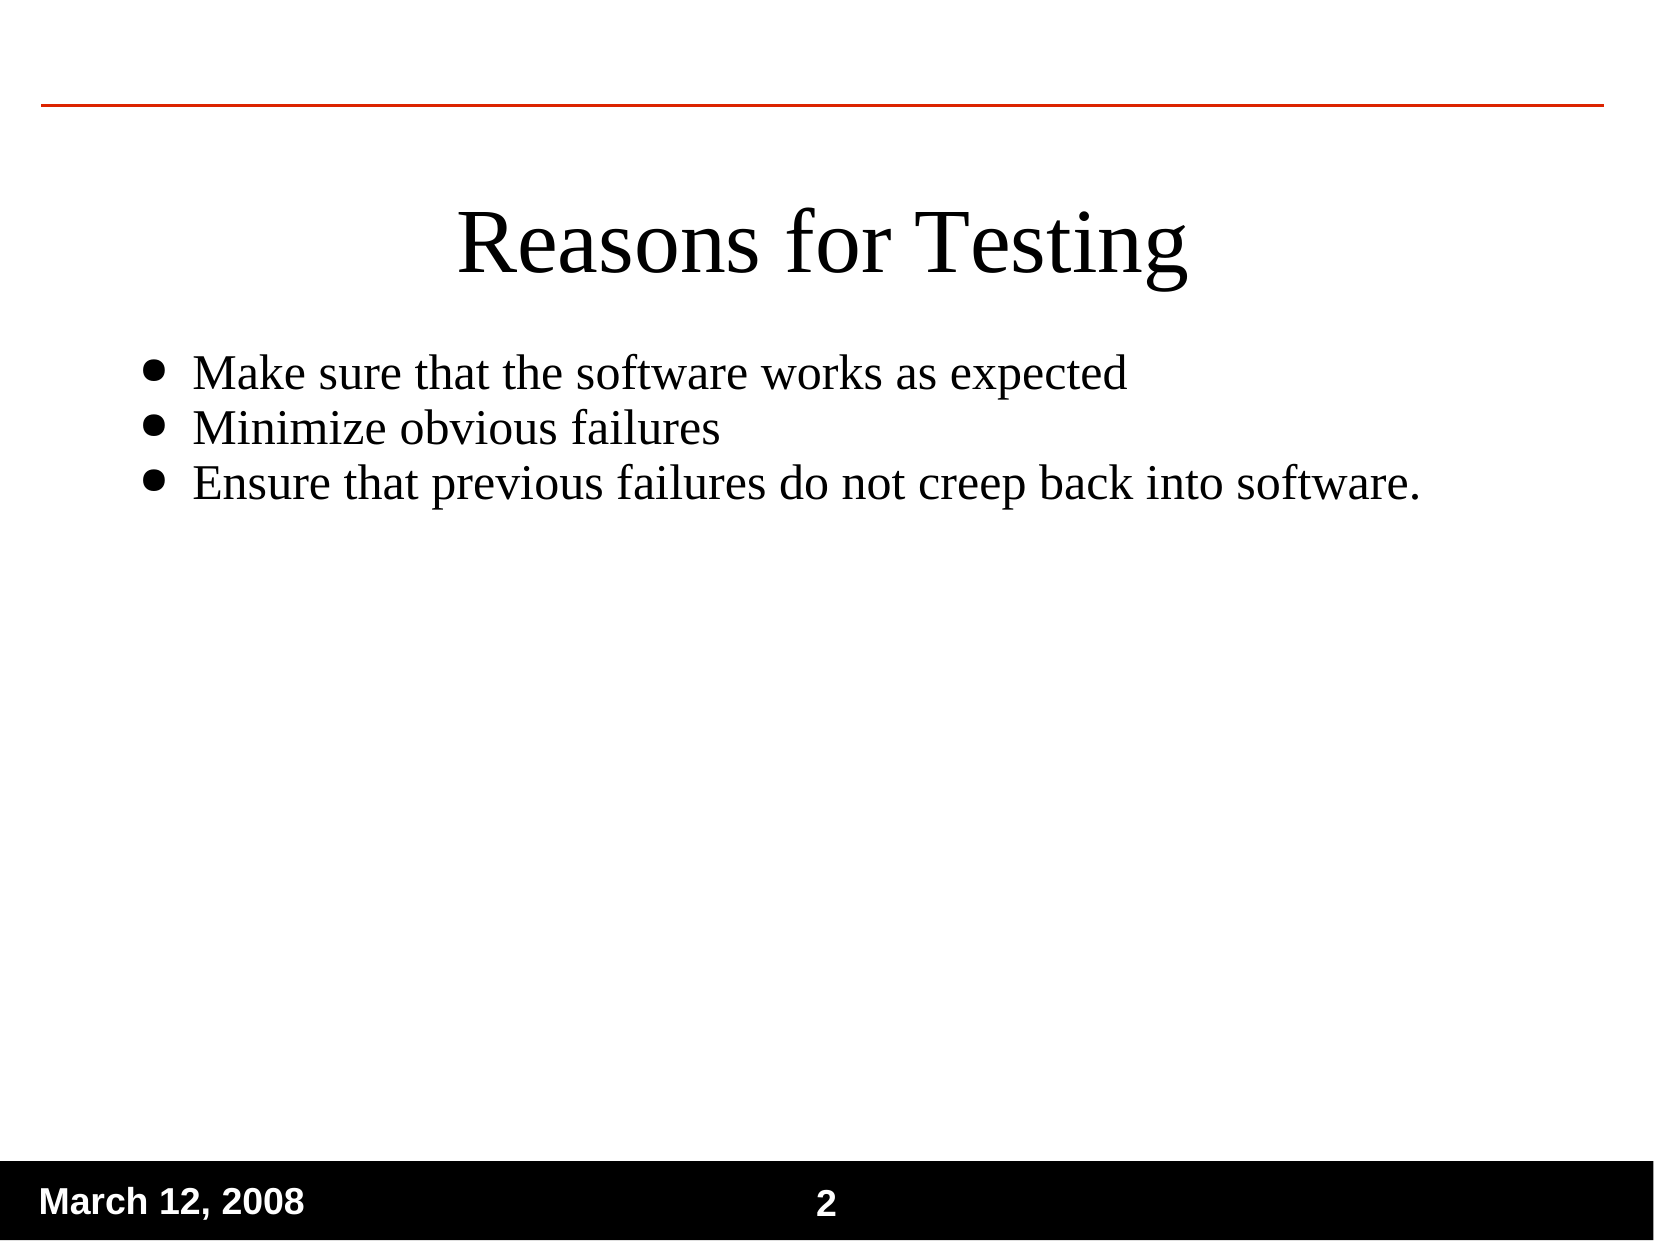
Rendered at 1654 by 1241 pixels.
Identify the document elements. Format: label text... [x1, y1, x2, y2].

title Reasons for Testing [117, 137, 1530, 346]
list Make sure that the software works as expected Minimize obvious failures Ensure that previous failures do not creep back into software. [121, 344, 1534, 1127]
